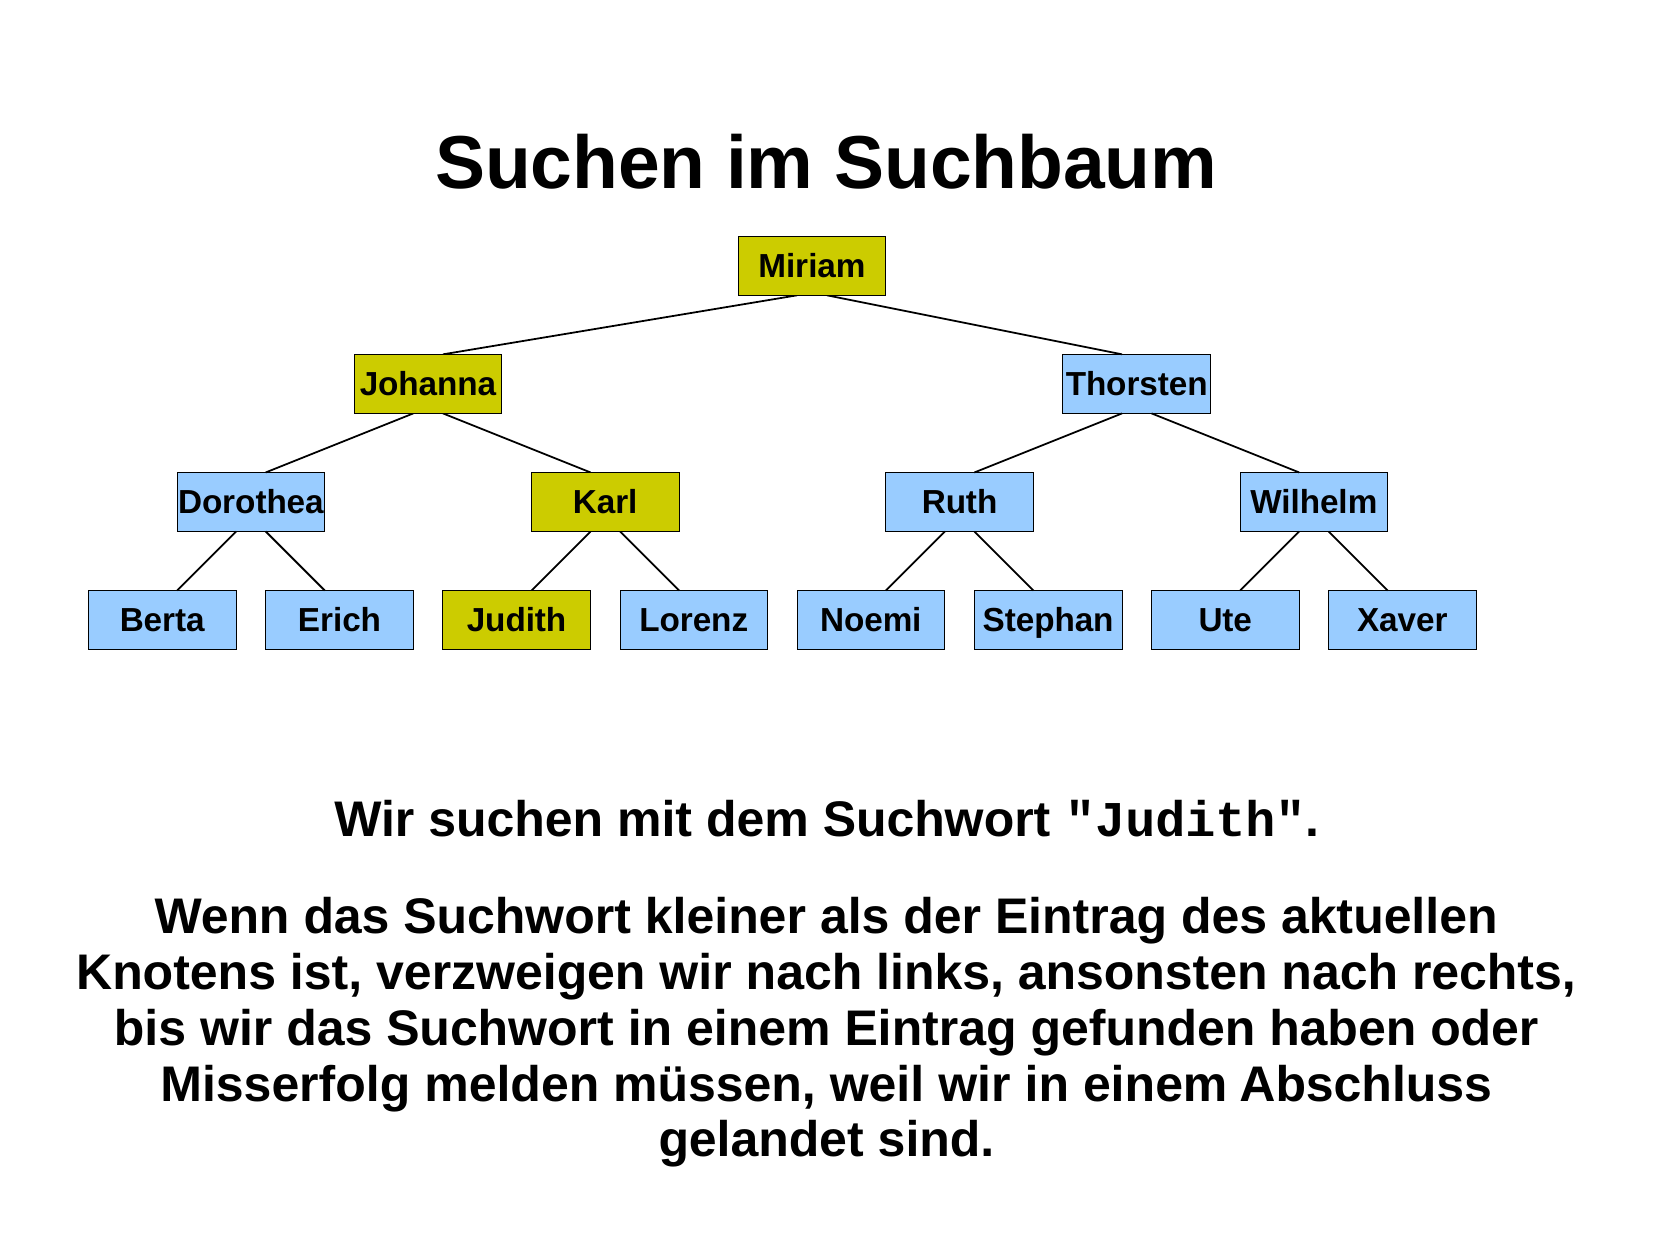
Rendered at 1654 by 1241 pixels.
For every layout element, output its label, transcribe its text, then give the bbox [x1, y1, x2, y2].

text_box Noemi [797, 590, 945, 650]
text_box Stephan [974, 590, 1123, 650]
text_box Karl [531, 472, 680, 532]
text_box Lorenz [620, 590, 768, 650]
text_box Dorothea [177, 472, 325, 532]
text_box Xaver [1328, 590, 1477, 650]
title Suchen im Suchbaum [88, 118, 1565, 207]
text_box Wenn das Suchwort kleiner als der Eintrag des aktuellen Knotens ist, verzweigen wir nach links, ansonsten nach rechts, bis wir das Suchwort in einem Eintrag gefunden haben oder Misserfolg melden müssen, weil wir in einem Abschluss gelandet sind. [59, 881, 1595, 1182]
text_box Ute [1151, 590, 1300, 650]
text_box Ruth [885, 472, 1034, 532]
text_box Wilhelm [1240, 472, 1388, 532]
text_box Berta [88, 590, 237, 650]
text_box Judith [442, 590, 591, 650]
text_box Wir suchen mit dem Suchwort "Judith". [59, 784, 1595, 861]
text_box Johanna [354, 354, 502, 414]
text_box Erich [265, 590, 414, 650]
text_box Miriam [738, 236, 886, 296]
text_box Thorsten [1062, 354, 1211, 414]
